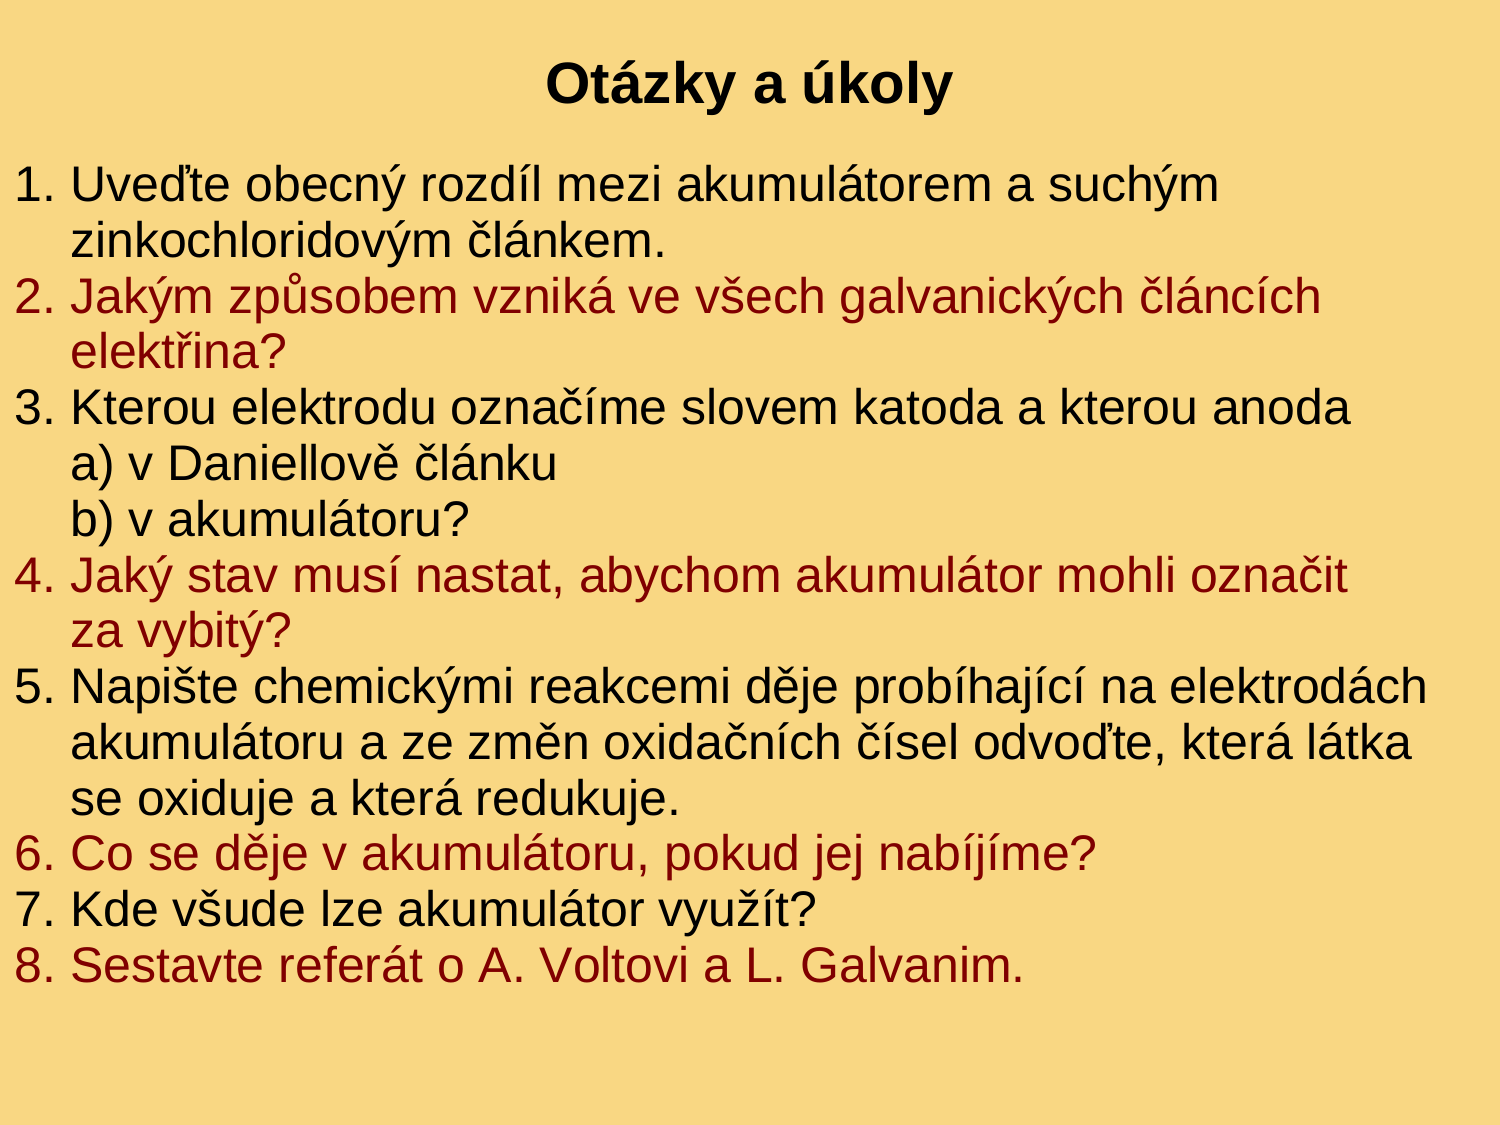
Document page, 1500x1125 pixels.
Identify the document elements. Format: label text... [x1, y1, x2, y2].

text_box Otázky a úkoly [53, 42, 1447, 124]
text_box 1. Uveďte obecný rozdíl mezi akumulátorem a suchým zinkochloridovým článkem. 2. Jakým způsobem vzniká ve všech galvanických článcích elektřina? 3. Kterou elektrodu označíme slovem katoda a kterou anoda a) v Daniellově článku b) v akumulátoru? 4. Jaký stav musí nastat, abychom akumulátor mohli označit za vybitý? 5. Napište chemickými reakcemi děje probíhající na elektrodách akumulátoru a ze změn oxidačních čísel odvoďte, která látka se oxiduje a která redukuje. 6. Co se děje v akumulátoru, pokud jej nabíjíme? 7. Kde všude lze akumulátor využít? 8. Sestavte referát o A. Voltovi a L. Galvanim. [0, 148, 1471, 1001]
